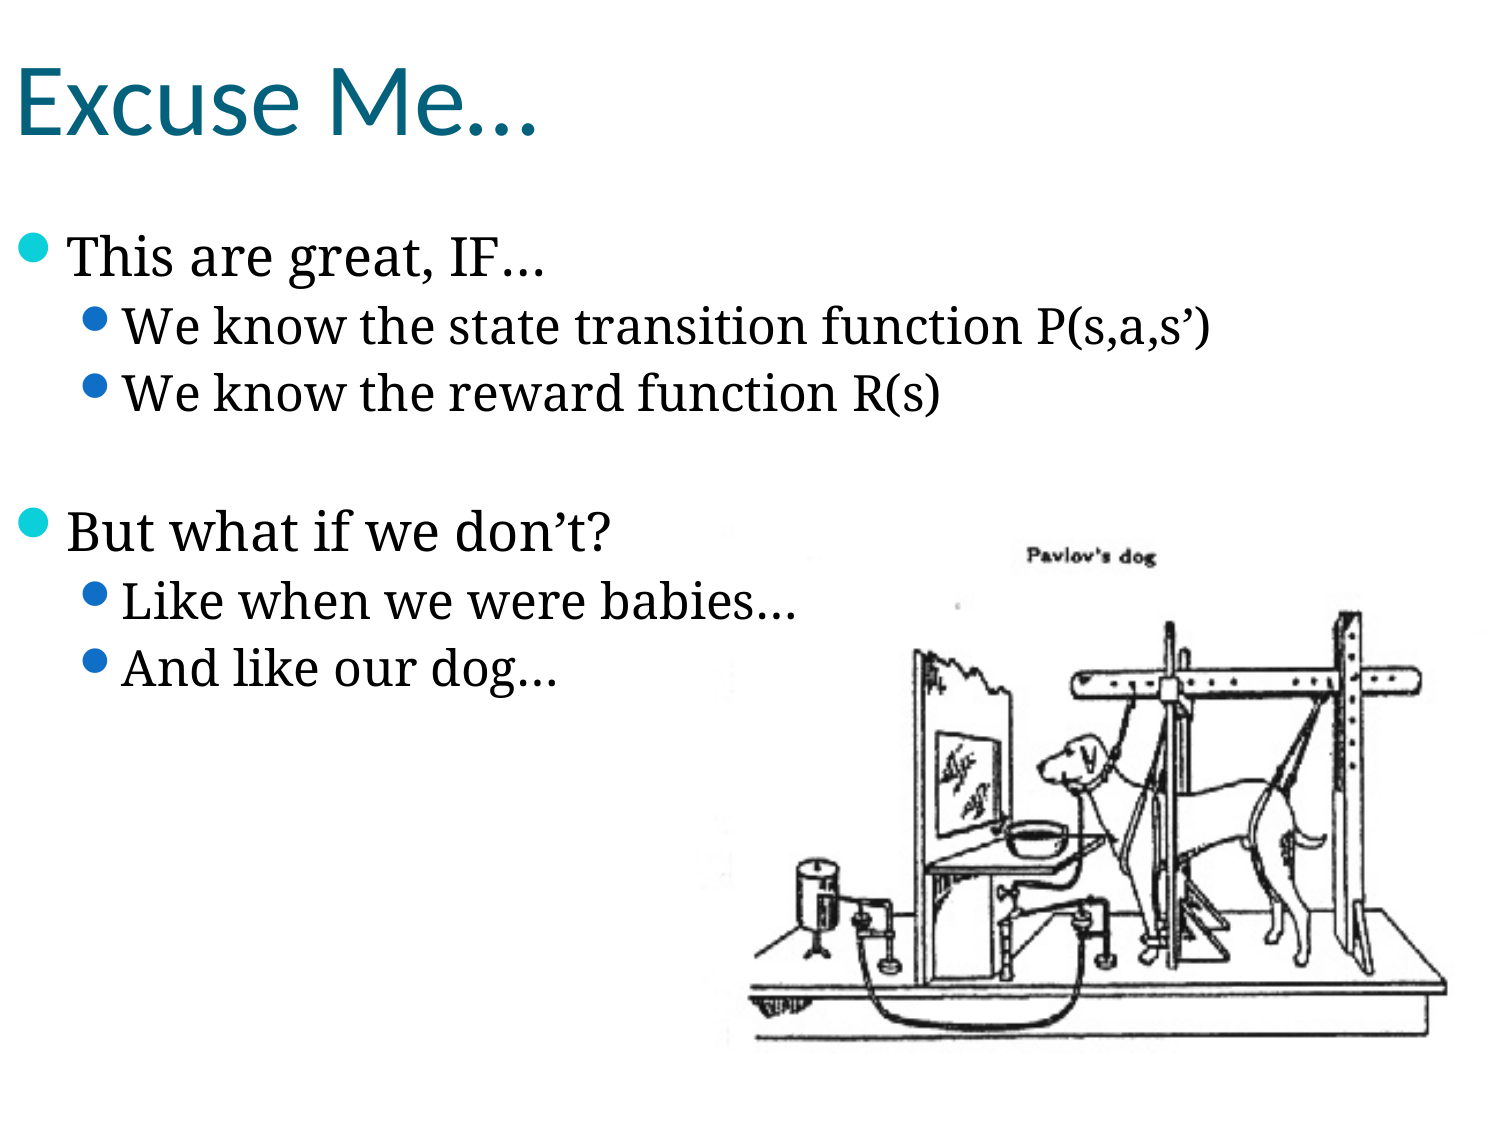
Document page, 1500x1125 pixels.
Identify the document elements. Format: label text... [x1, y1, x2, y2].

picture [679, 890, 1500, 1054]
title Excuse Me… [0, 0, 1500, 188]
list This are great, IF… We know the state transition function P(s,a,s’) We know the reward function R(s) But what if we don’t? Like when we were babies… And like our dog… [0, 214, 1500, 890]
